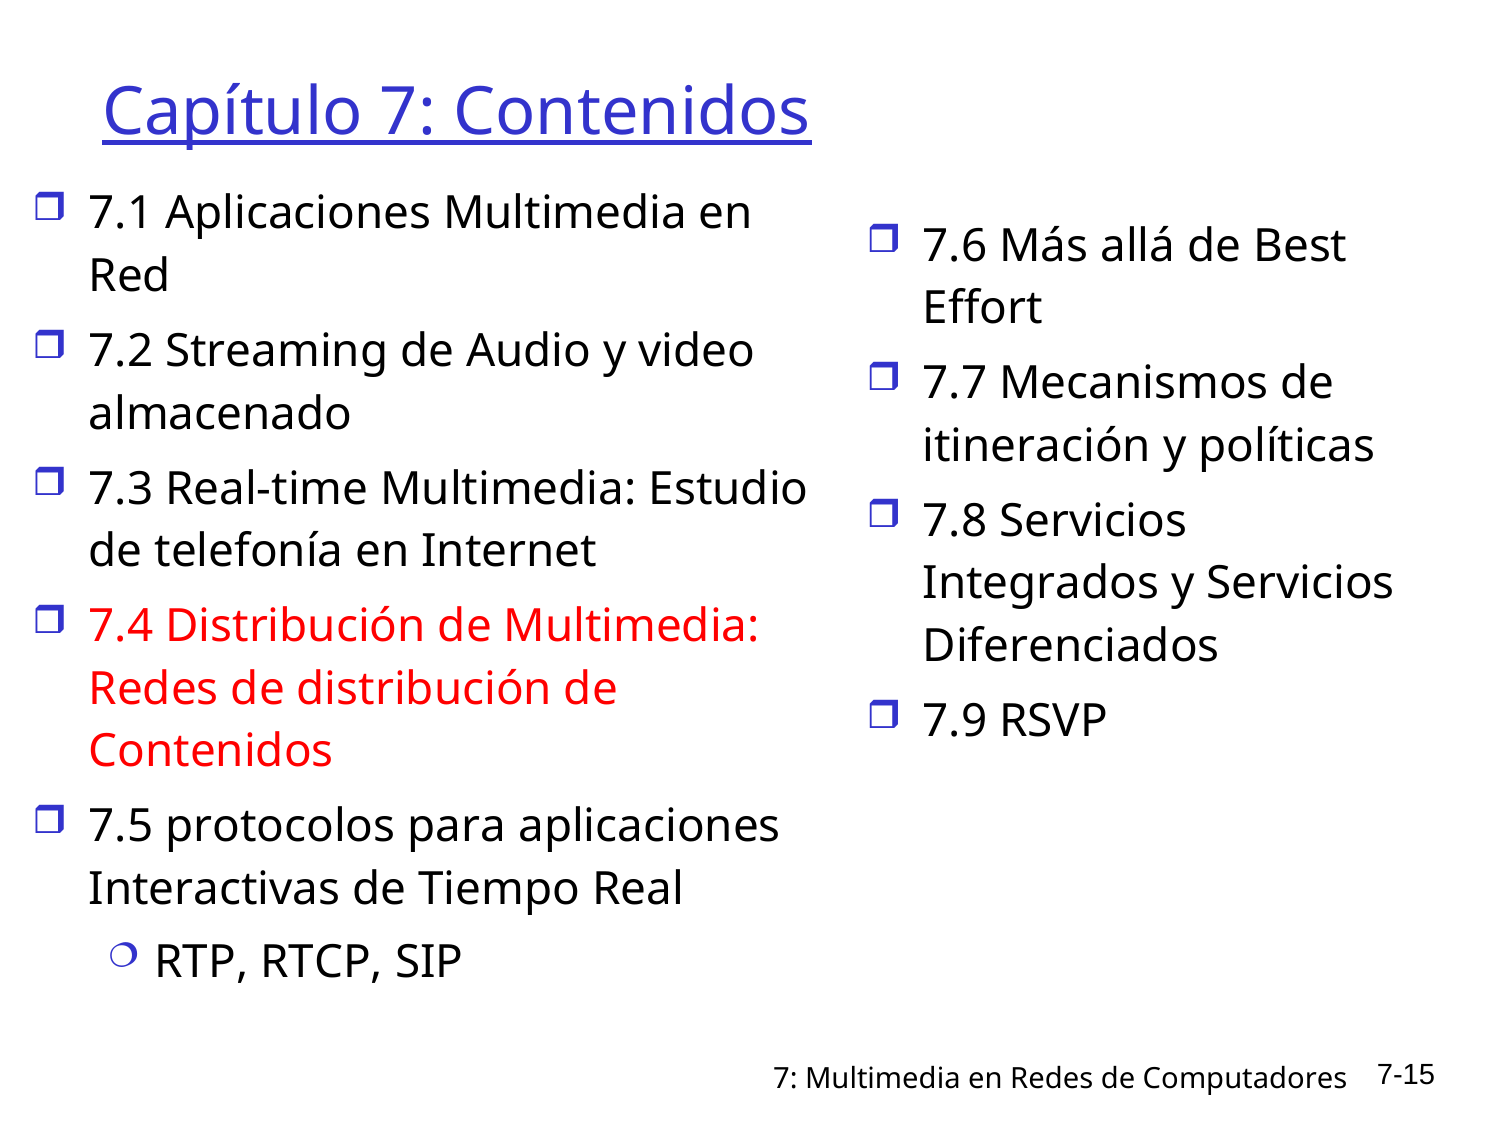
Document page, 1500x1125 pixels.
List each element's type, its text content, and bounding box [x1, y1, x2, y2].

list 7.6 Más allá de Best Effort 7.7 Mecanismos de itineración y políticas 7.8 Servicios Integrados y Servicios Diferenciados 7.9 RSVP [851, 204, 1448, 968]
list 7.1 Aplicaciones Multimedia en Red 7.2 Streaming de Audio y video almacenado 7.3 Real-time Multimedia: Estudio de telefonía en Internet 7.4 Distribución de Multimedia: Redes de distribución de Contenidos 7.5 protocolos para aplicaciones Interactivas de Tiempo Real RTP, RTCP, SIP [17, 172, 842, 978]
title Capítulo 7: Contenidos [87, 37, 1363, 181]
